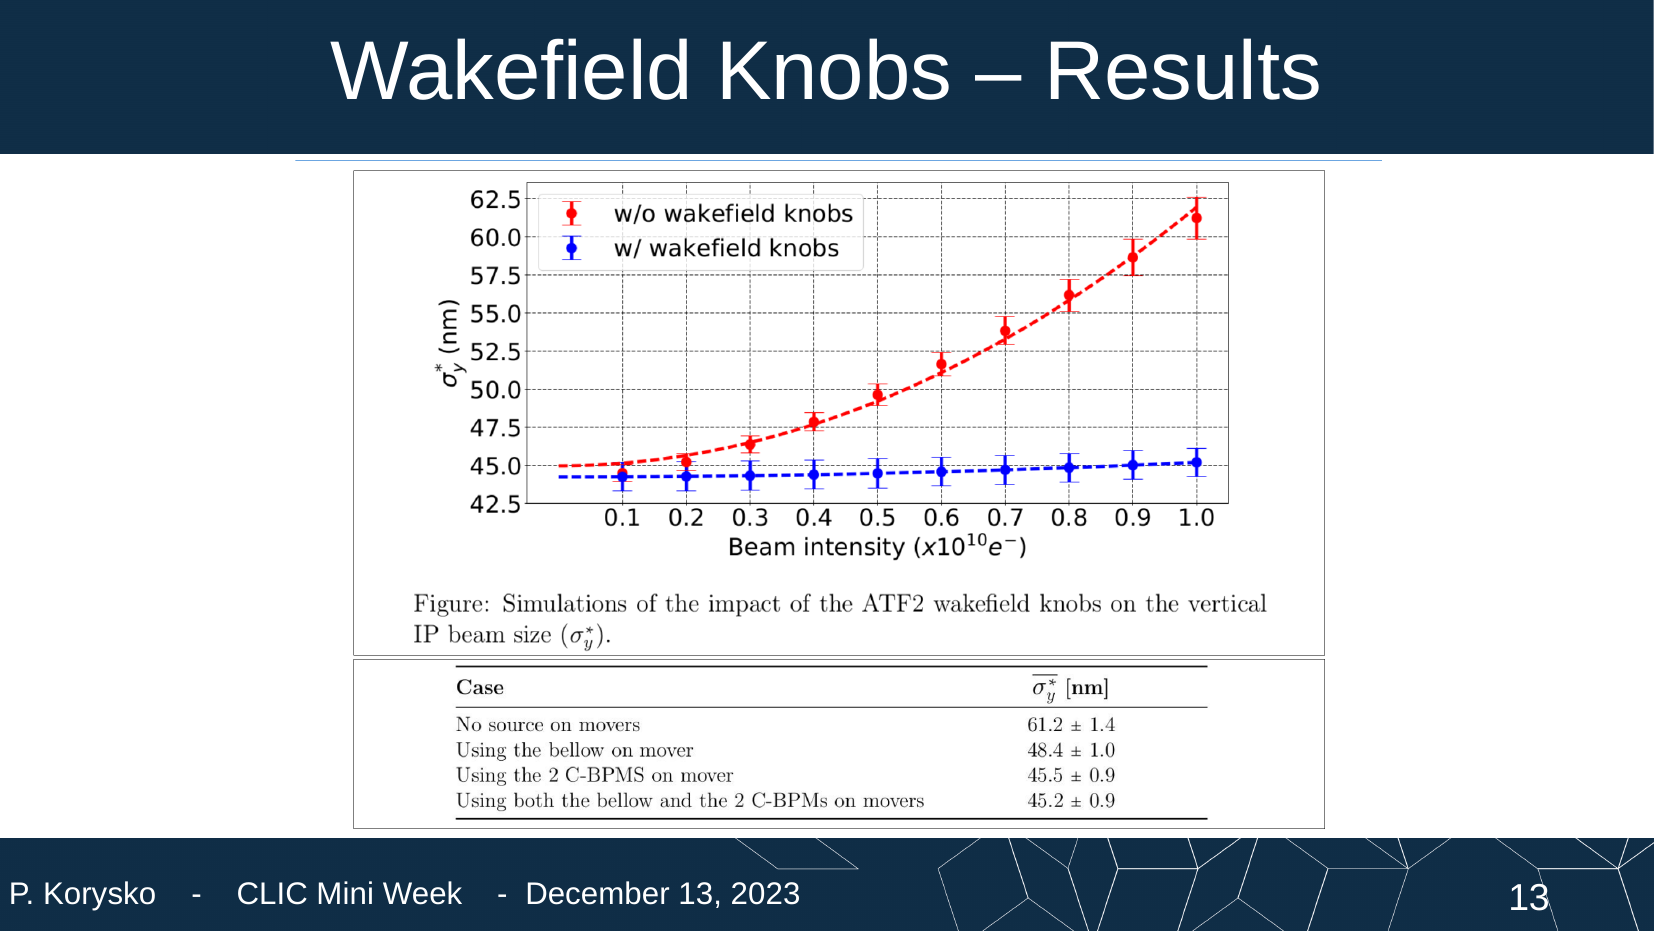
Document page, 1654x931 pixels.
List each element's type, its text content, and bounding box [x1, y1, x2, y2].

text_box P. Korysko - CLIC Mini Week - December 13, 2023 [0, 868, 957, 931]
text_box <number> [1493, 868, 1654, 931]
picture [0, 838, 1654, 931]
picture [295, 160, 1382, 835]
picture [0, 0, 1654, 154]
